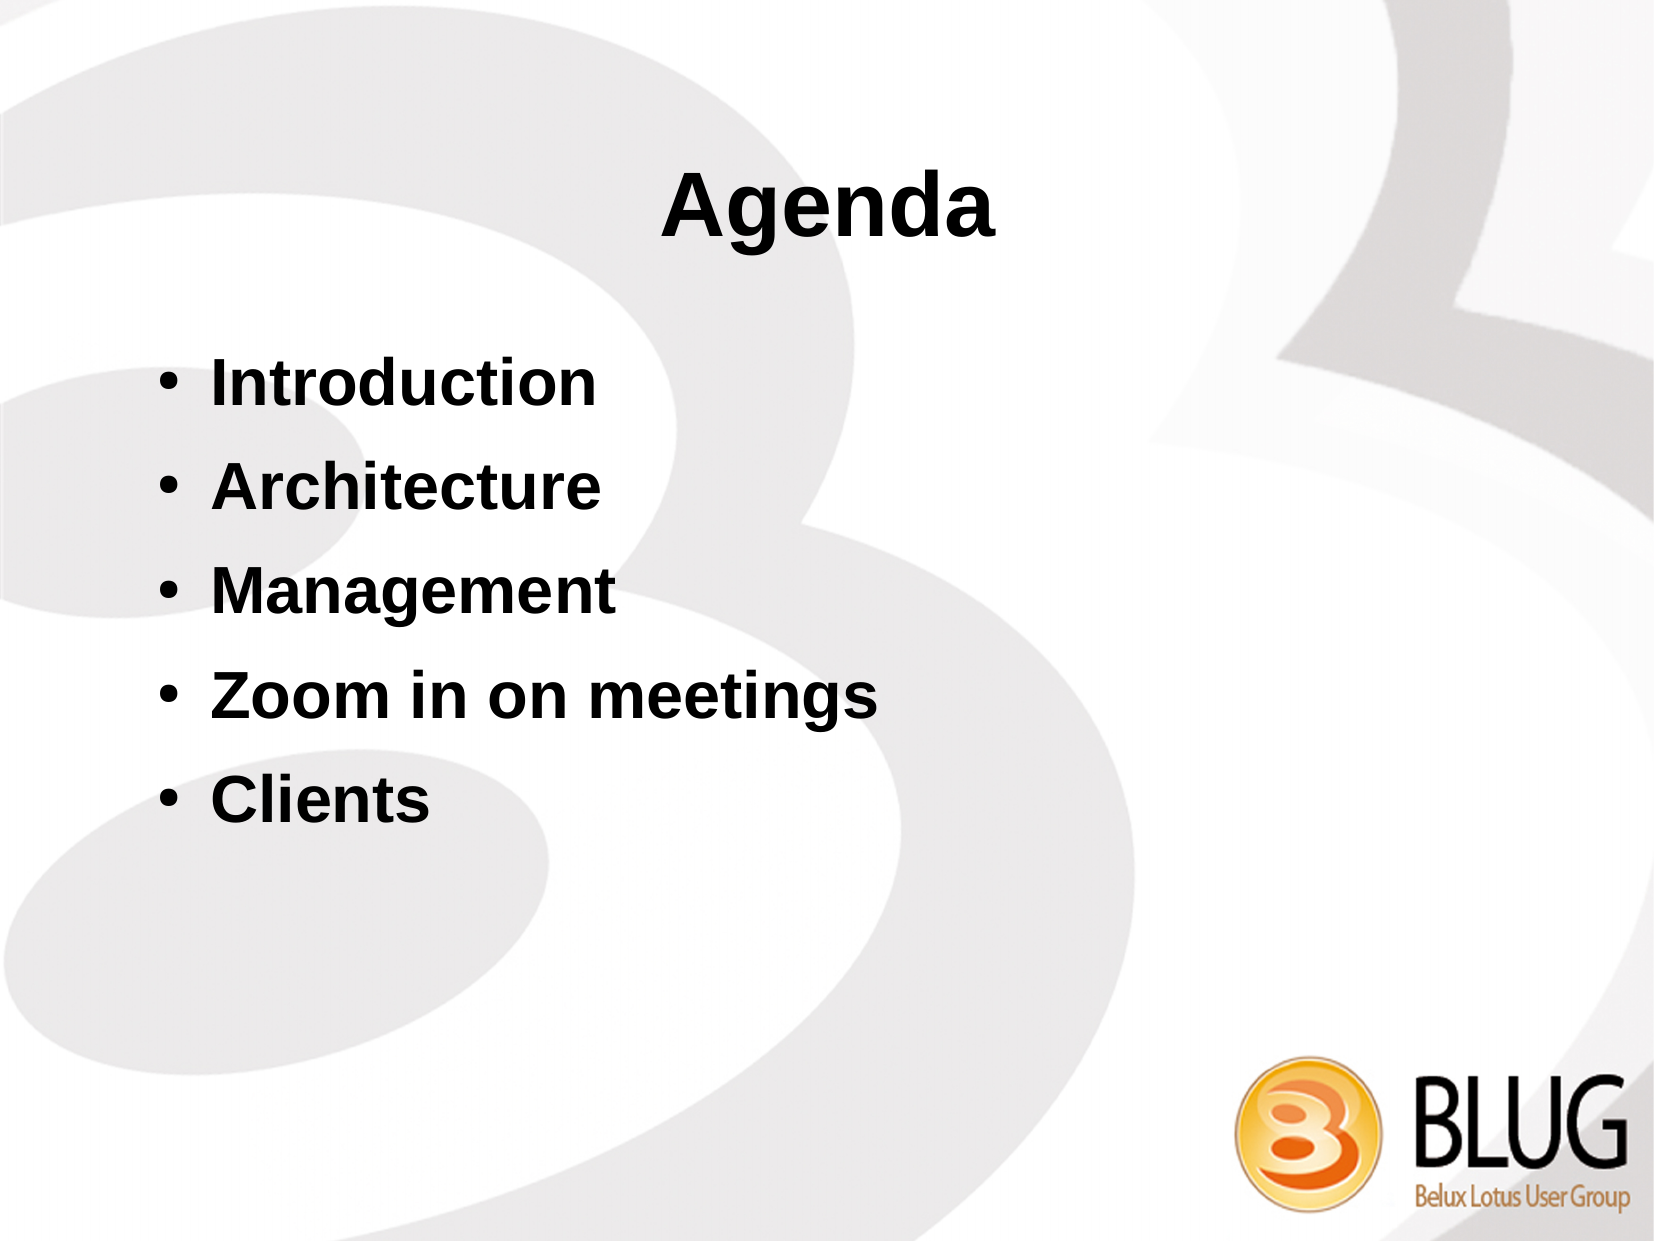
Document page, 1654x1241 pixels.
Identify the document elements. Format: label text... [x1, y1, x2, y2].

list Introduction Architecture Management Zoom in on meetings Clients [121, 344, 1534, 1126]
title Agenda [121, 102, 1534, 310]
picture [0, 0, 1654, 1241]
